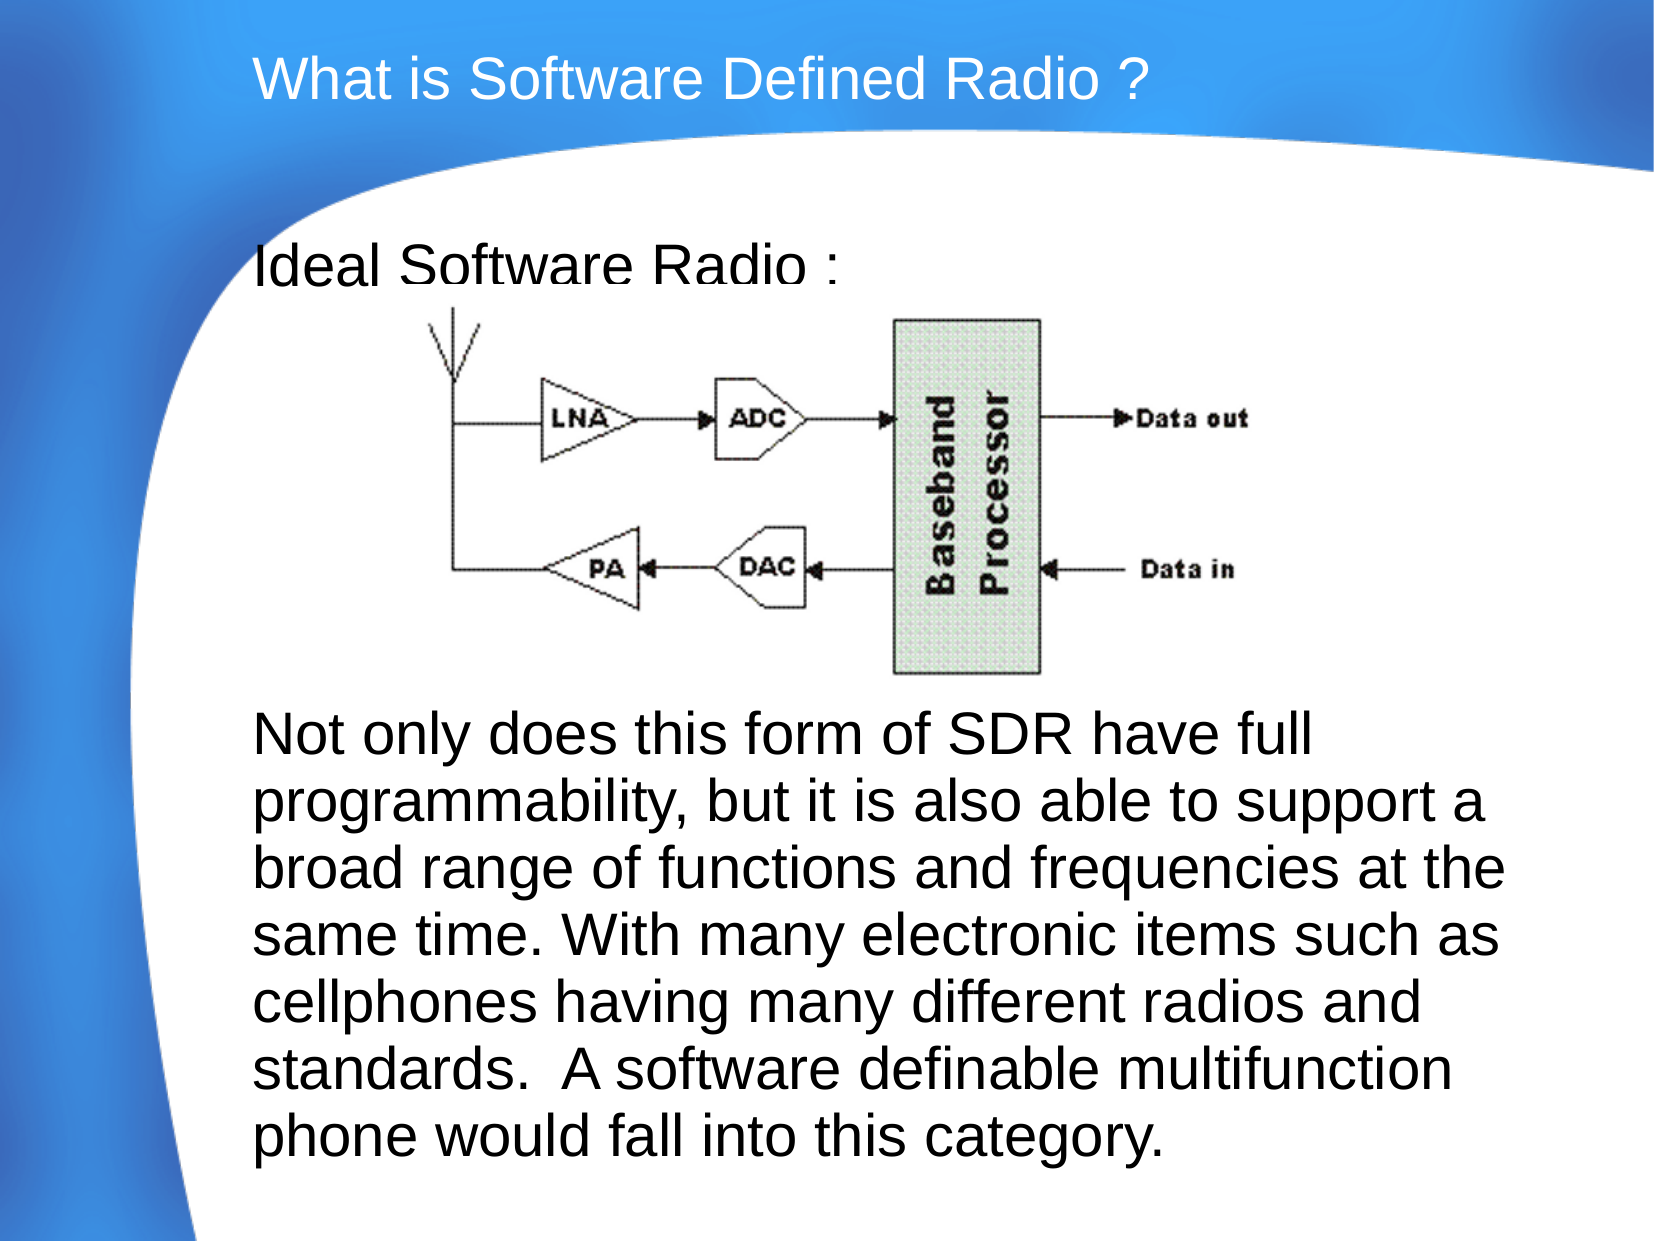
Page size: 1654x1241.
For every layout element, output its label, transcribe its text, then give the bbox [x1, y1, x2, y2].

picture [0, 0, 1654, 1241]
list What is Software Defined Radio ? Ideal Software Radio : Not only does this form of SDR have full programmability, but it is also able to support a broad range of functions and frequencies at the same time. With many electronic items such as cellphones having many different radios and standards. A software definable multifunction phone would fall into this category. [252, 45, 1535, 1171]
